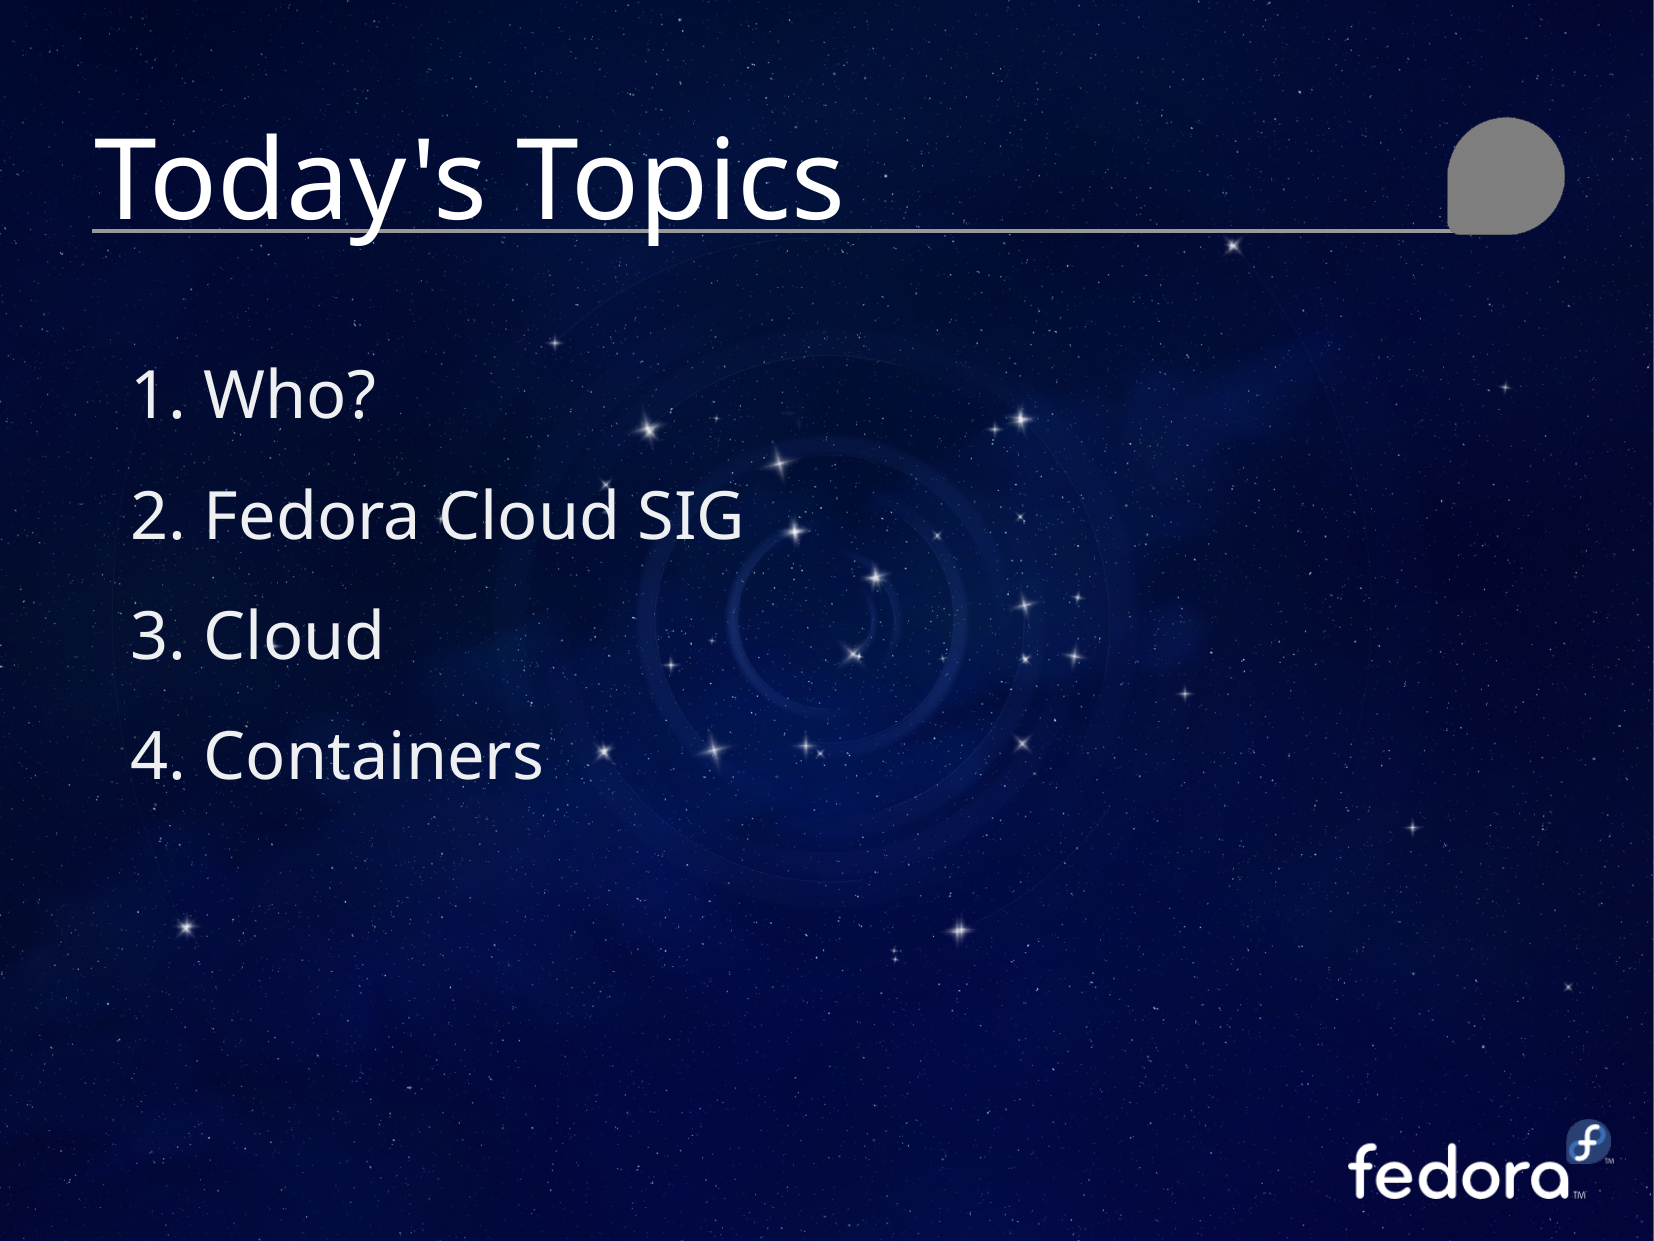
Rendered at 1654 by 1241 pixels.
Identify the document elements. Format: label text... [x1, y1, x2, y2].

title Today's Topics [94, 100, 1426, 251]
list Who? Fedora Cloud SIG Cloud Containers [112, 227, 1501, 1163]
picture [0, 0, 1654, 1241]
